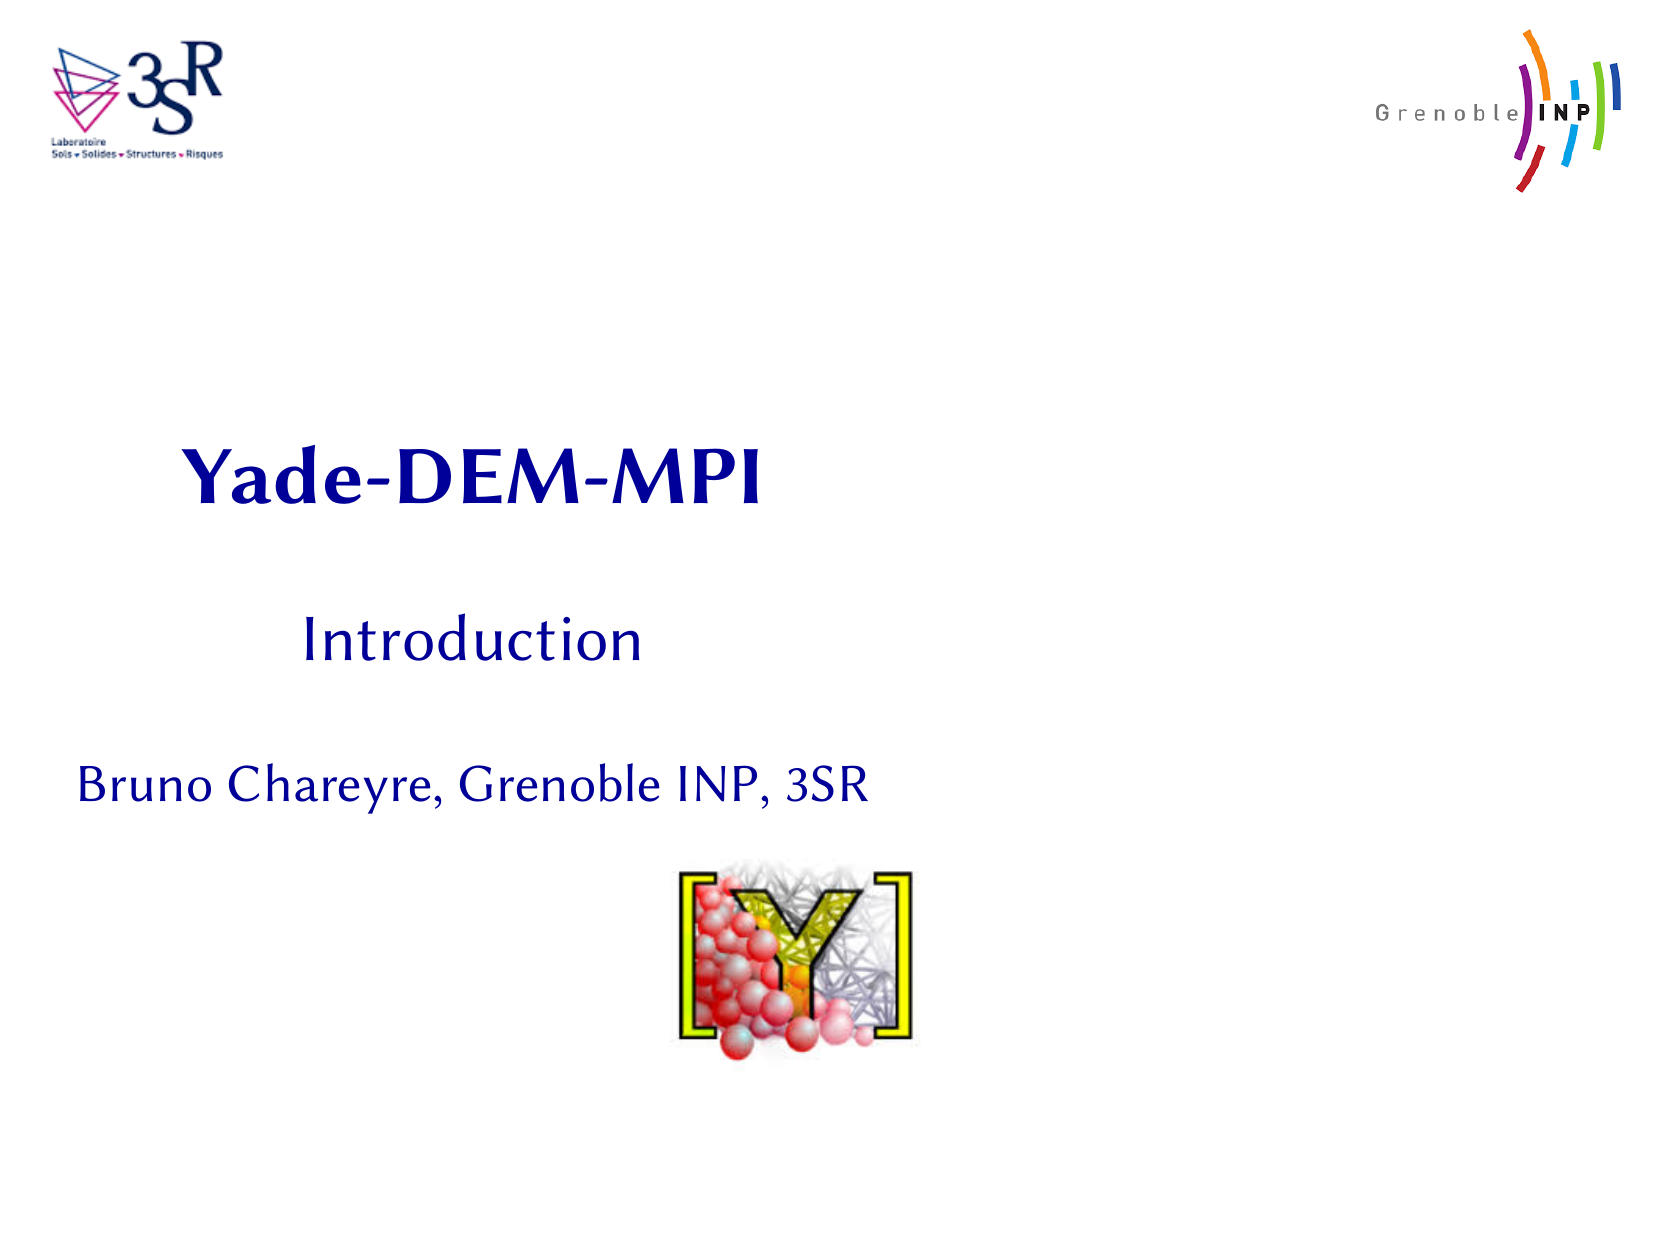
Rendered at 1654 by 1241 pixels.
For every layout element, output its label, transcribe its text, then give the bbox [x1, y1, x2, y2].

subtitle Yade-DEM-MPI Introduction Bruno Chareyre, Grenoble INP, 3SR [75, 429, 1564, 1174]
picture [15, 30, 264, 176]
picture [1376, 29, 1621, 193]
